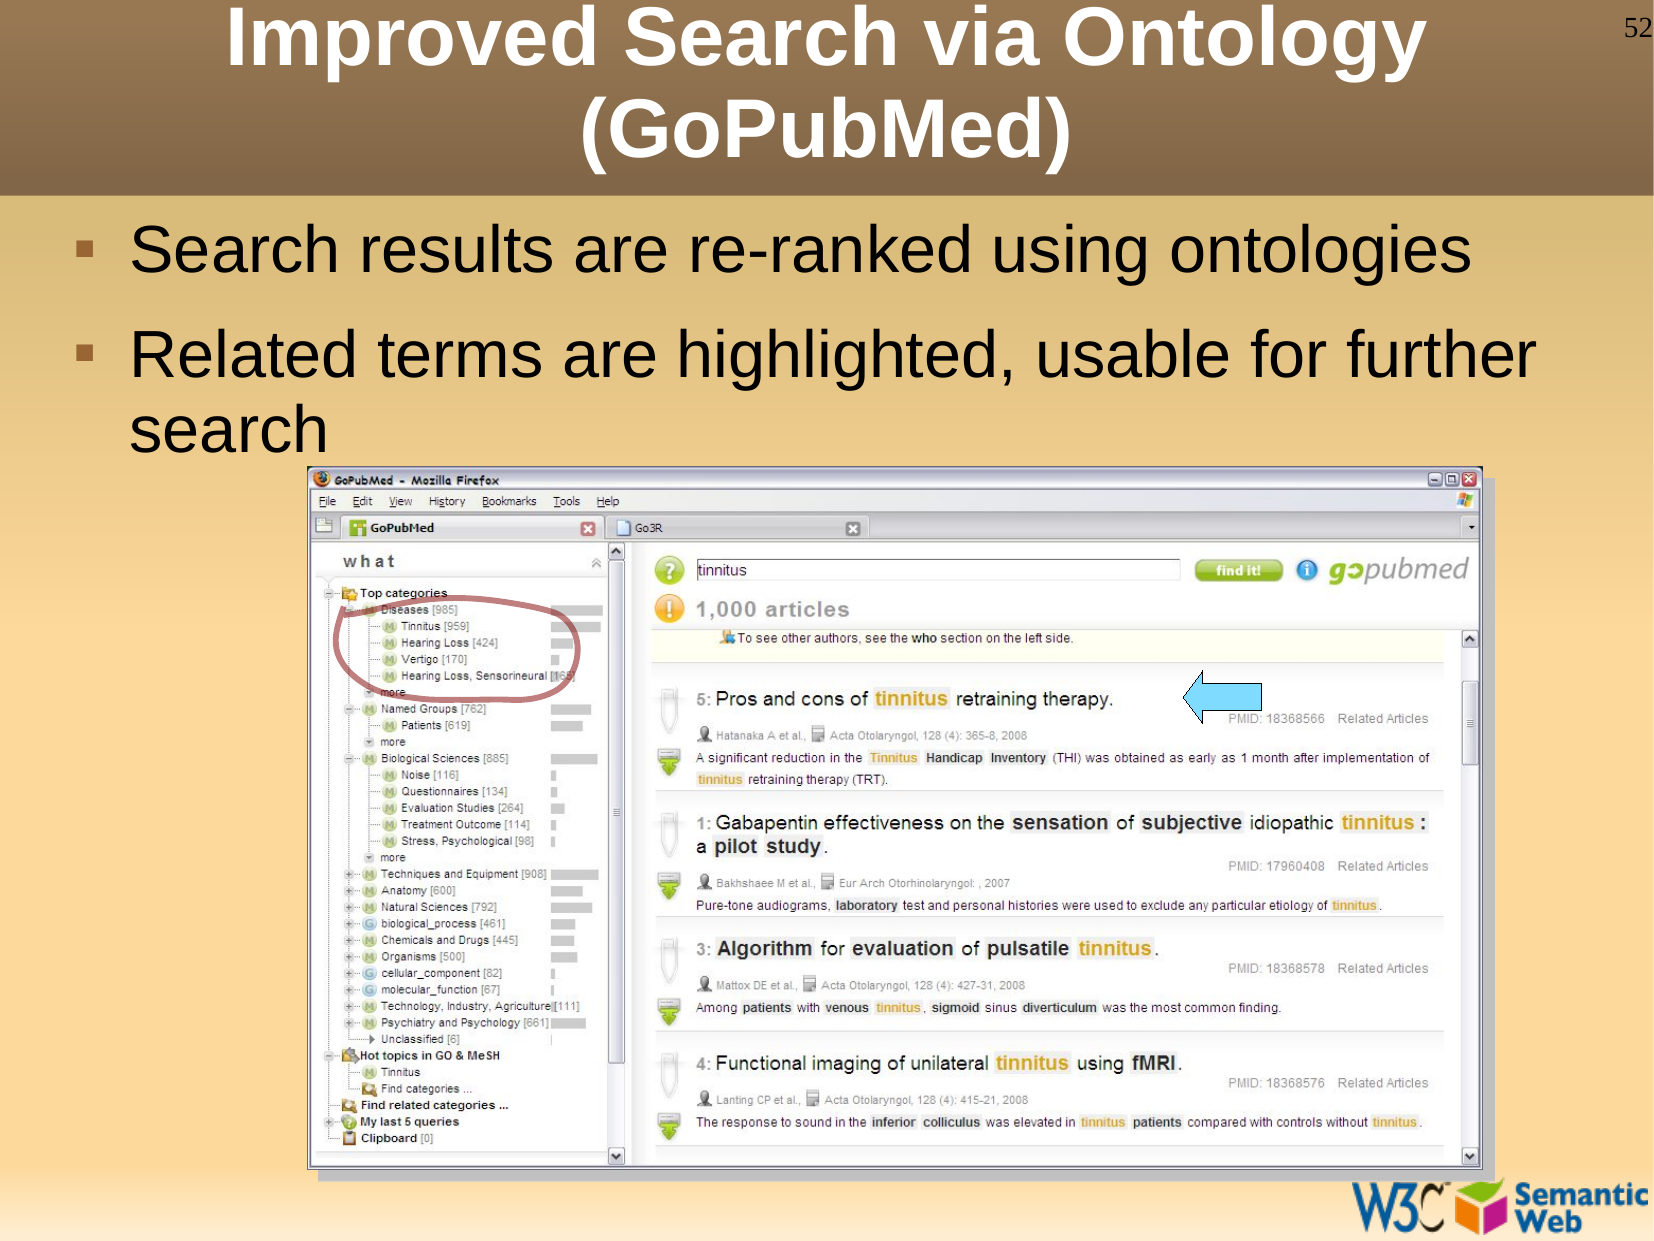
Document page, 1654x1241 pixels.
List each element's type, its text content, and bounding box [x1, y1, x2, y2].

text_box [1183, 670, 1262, 724]
picture [0, 176, 1654, 1241]
list Search results are re-ranked using ontologies Related terms are highlighted, usable for further search [58, 212, 1654, 774]
title Improved Search via Ontology (GoPubMed) [0, 0, 1654, 176]
